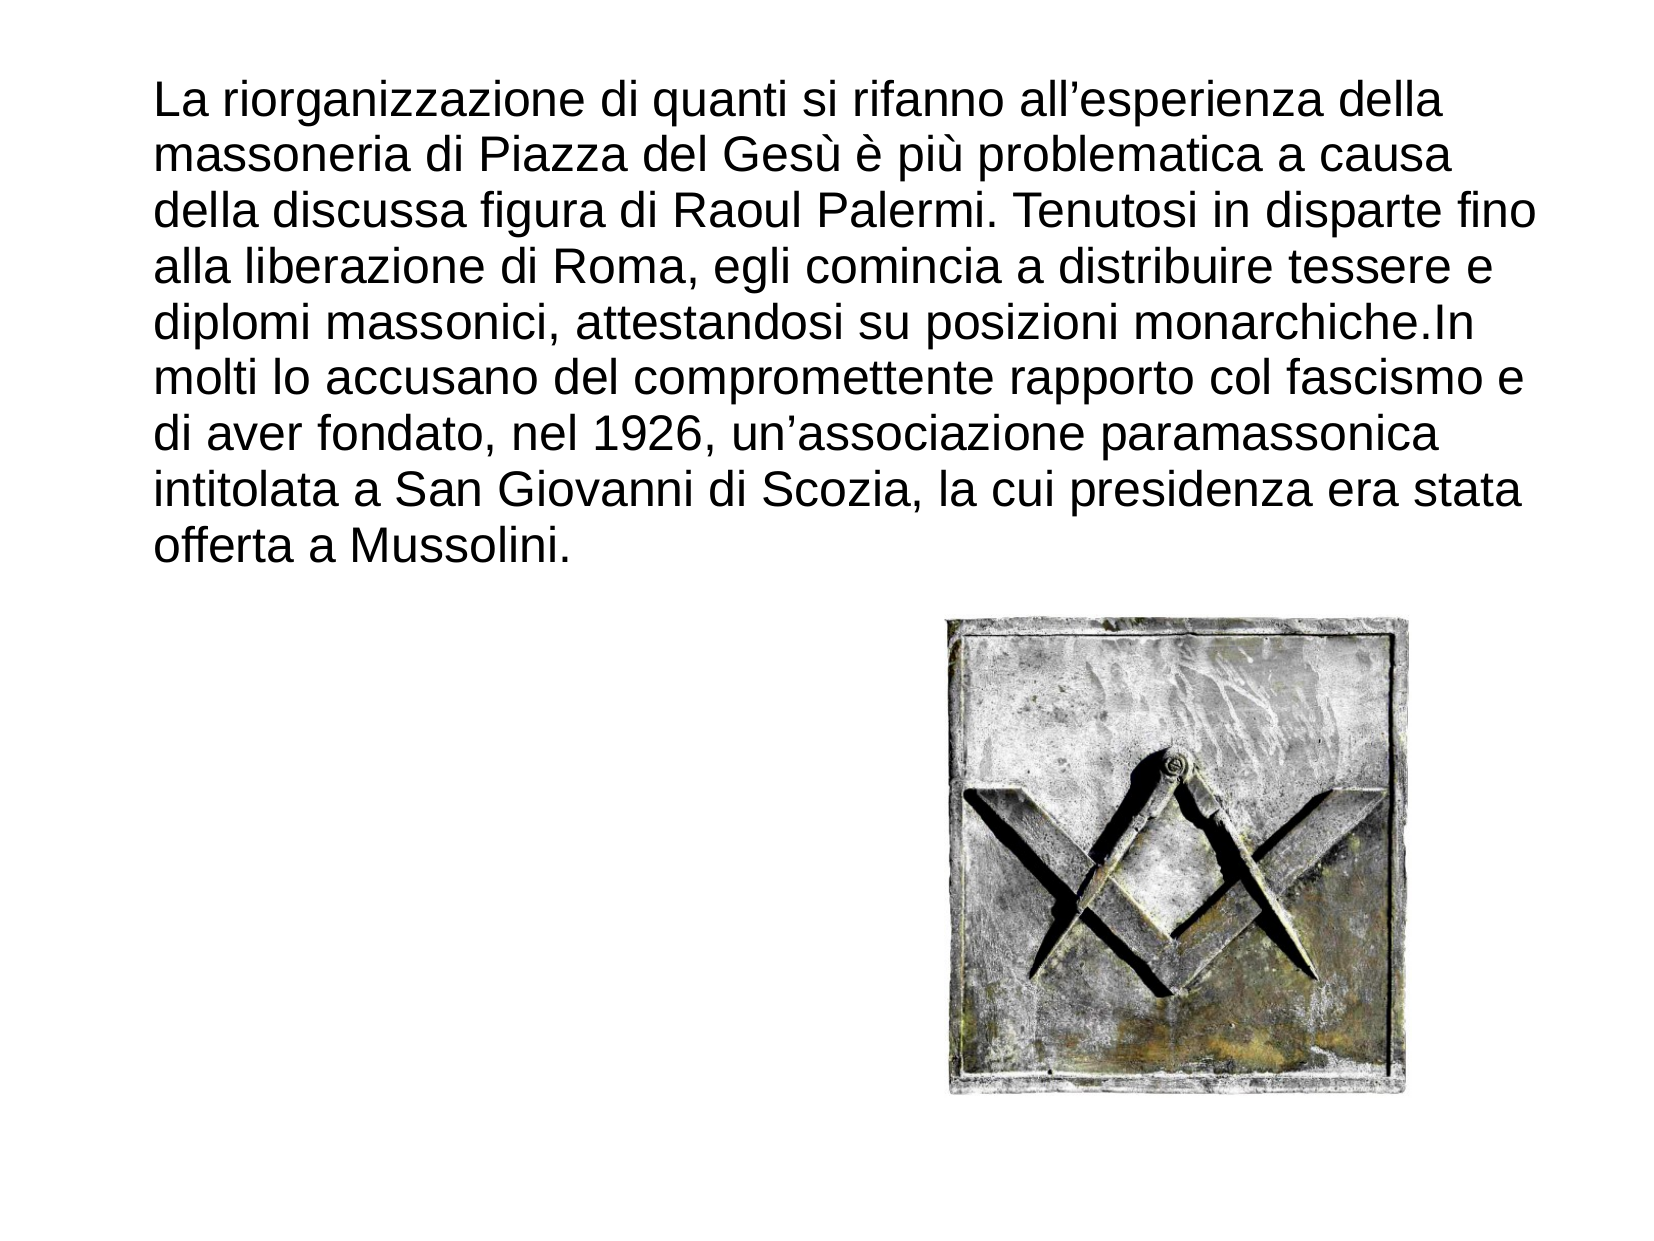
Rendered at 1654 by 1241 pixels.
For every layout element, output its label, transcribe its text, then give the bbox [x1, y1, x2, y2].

picture [944, 614, 1412, 1098]
list La riorganizzazione di quanti si rifanno all’esperienza della massoneria di Piazza del Gesù è più problematica a causa della discussa figura di Raoul Palermi. Tenutosi in disparte fino alla liberazione di Roma, egli comincia a distribuire tessere e diplomi massonici, attestandosi su posizioni monarchiche.In molti lo accusano del compromettente rapporto col fascismo e di aver fondato, nel 1926, un’associazione paramassonica intitolata a San Giovanni di Scozia, la cui presidenza era stata offerta a Mussolini. [82, 70, 1571, 1170]
